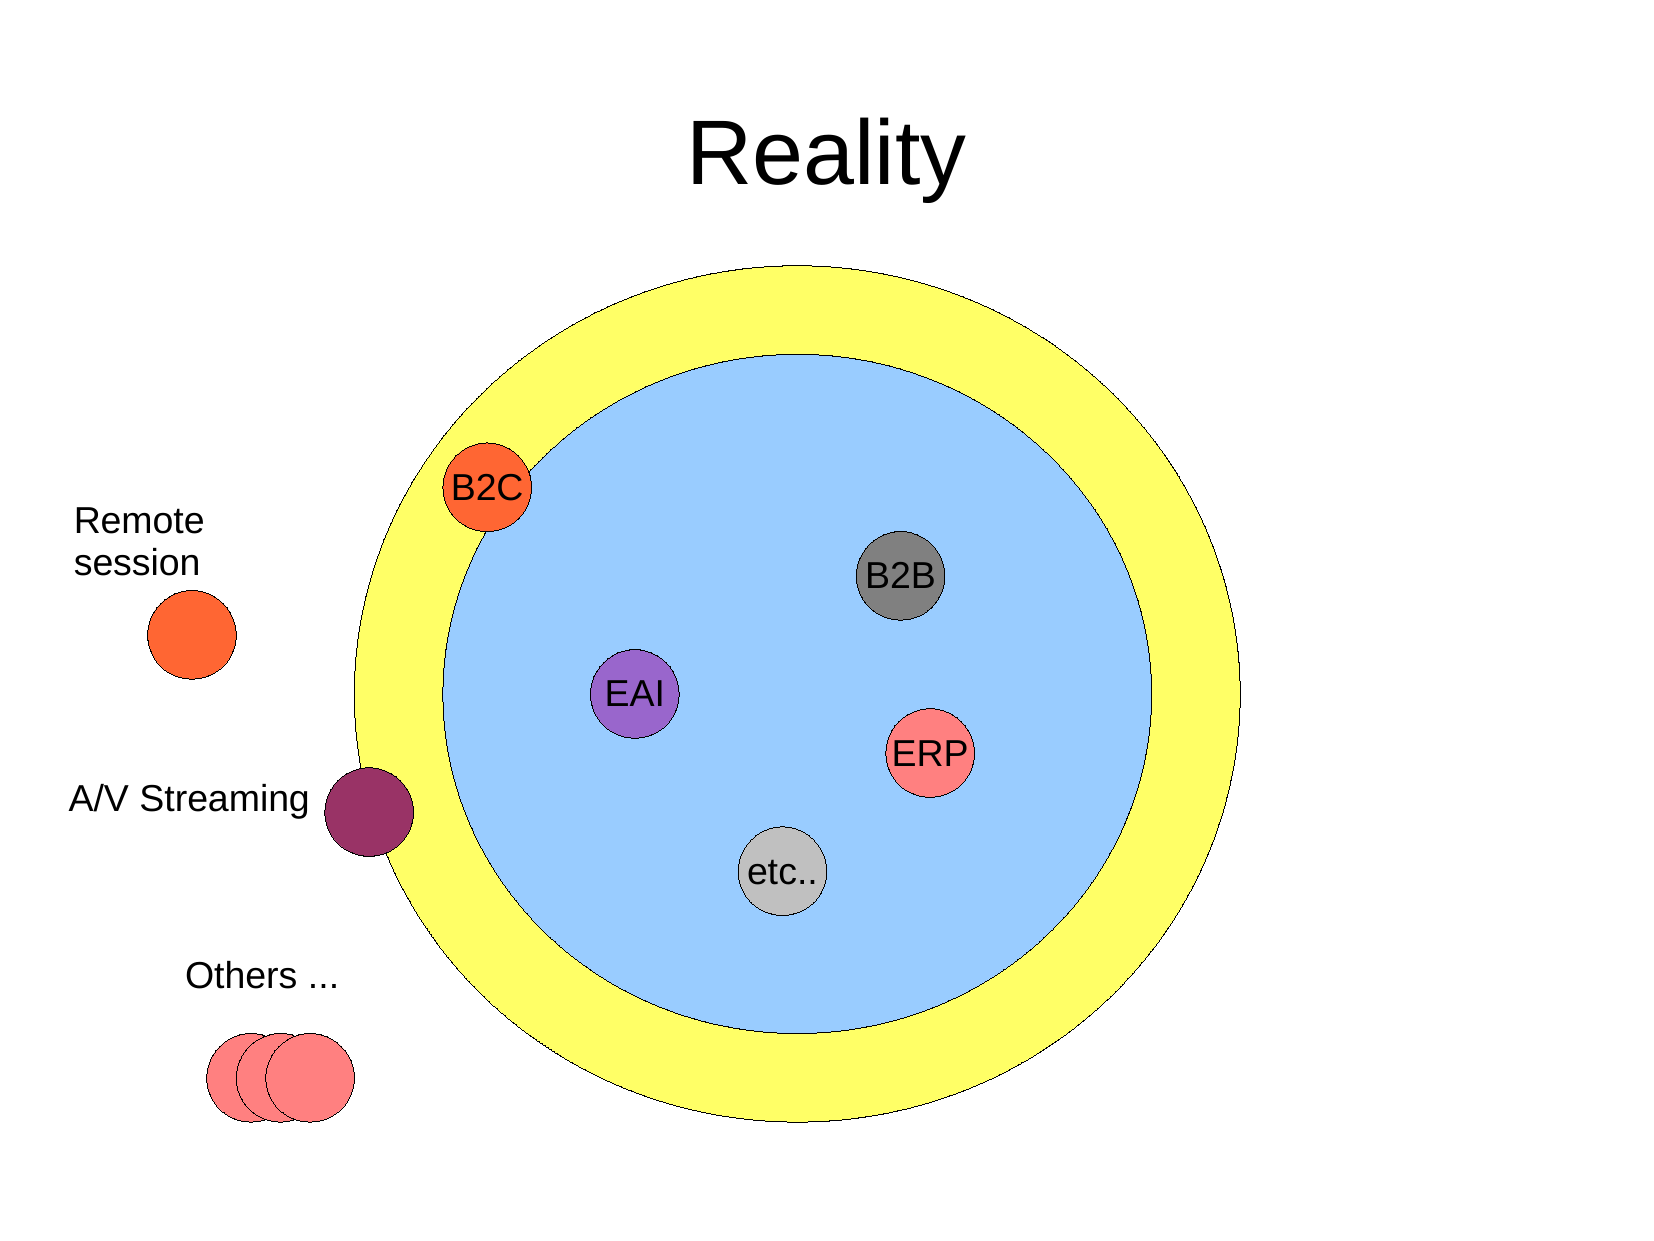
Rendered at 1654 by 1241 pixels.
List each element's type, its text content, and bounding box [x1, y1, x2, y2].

title Reality [82, 49, 1571, 257]
text_box [206, 1033, 355, 1123]
text_box B2B [856, 531, 945, 621]
text_box [147, 591, 237, 680]
text_box Remote session [59, 491, 220, 591]
text_box Others ... [170, 947, 355, 1004]
text_box ERP [885, 708, 975, 798]
text_box [324, 265, 1241, 1123]
text_box EAI [590, 649, 680, 739]
text_box etc.. [738, 826, 827, 916]
text_box B2C [442, 442, 532, 532]
text_box A/V Streaming [53, 769, 325, 827]
